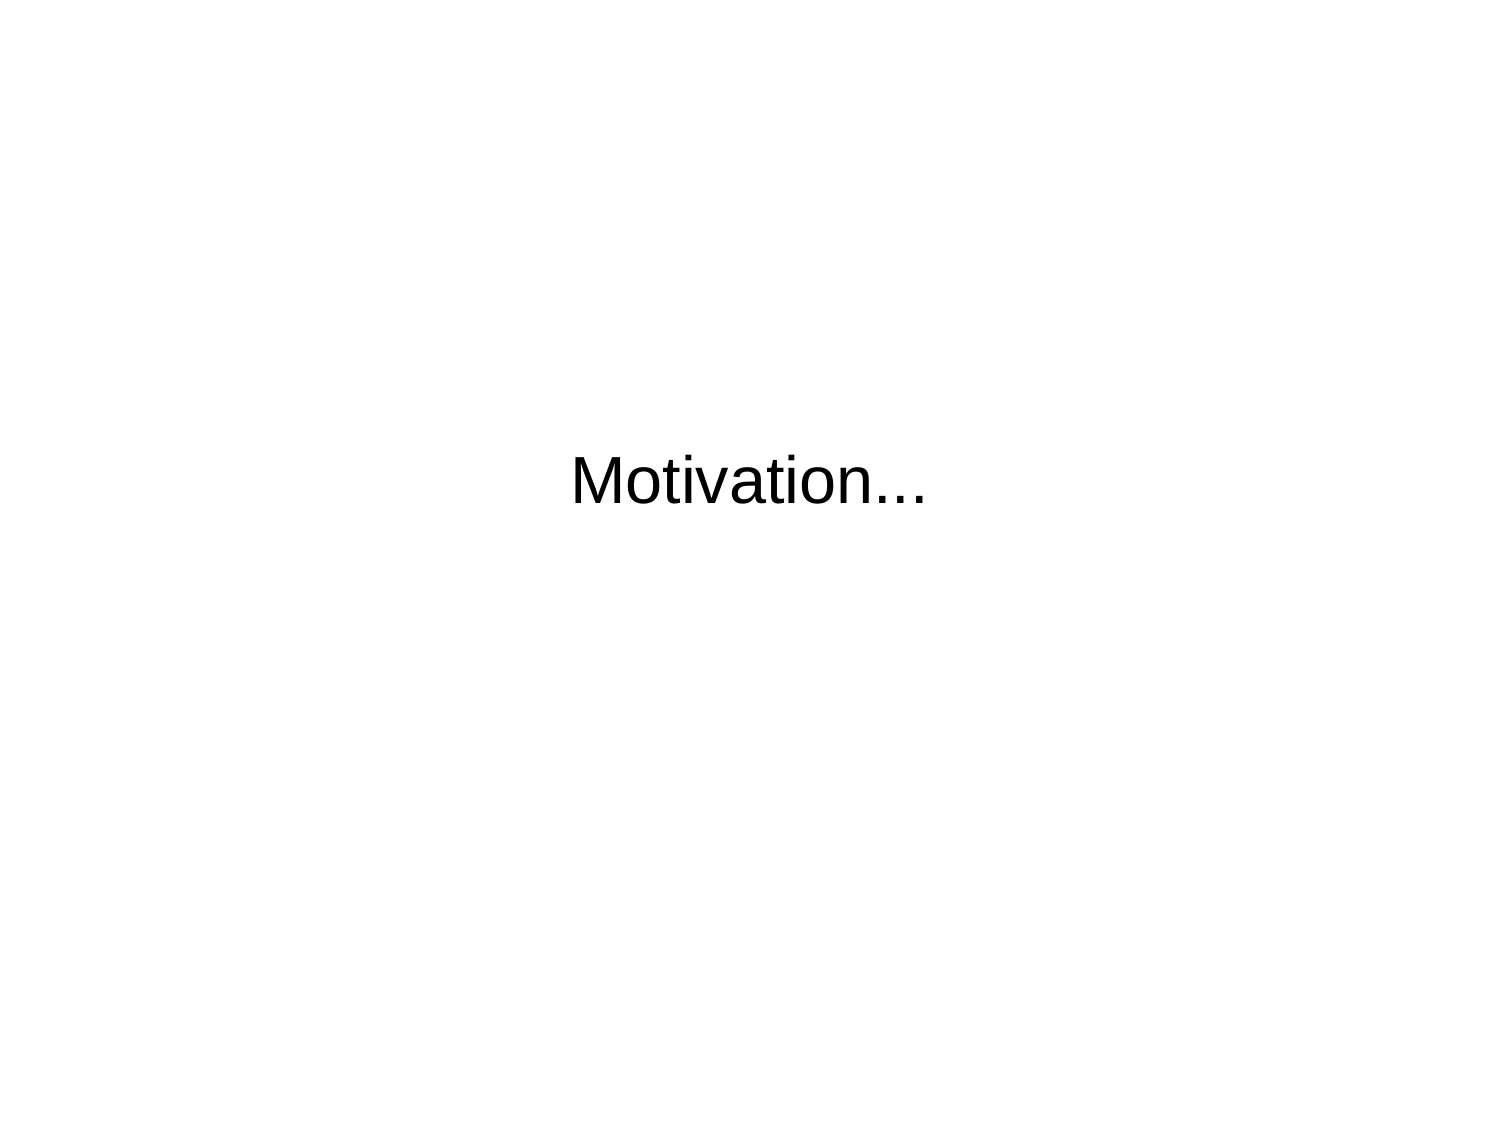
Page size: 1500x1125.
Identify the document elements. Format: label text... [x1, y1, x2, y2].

subtitle Motivation... [75, 44, 1425, 916]
